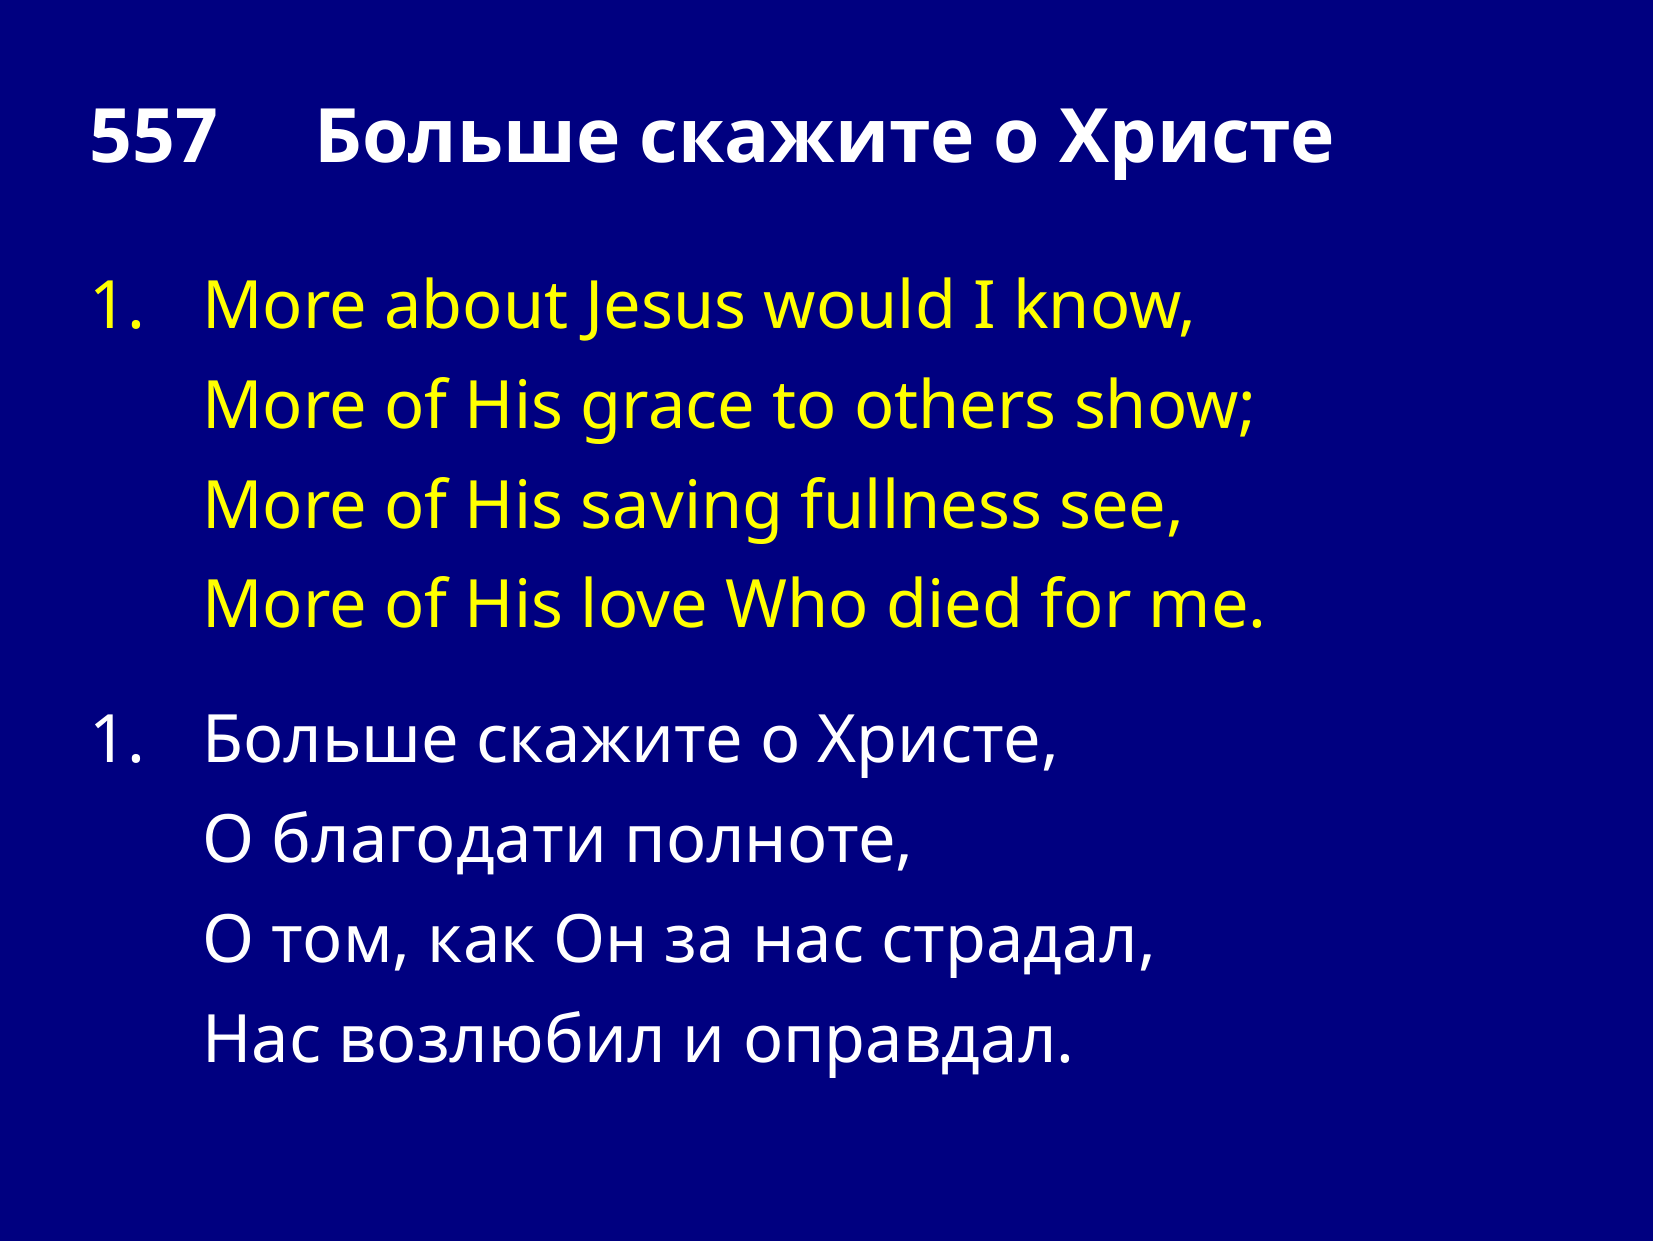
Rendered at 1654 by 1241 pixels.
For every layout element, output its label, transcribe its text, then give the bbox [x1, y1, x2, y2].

text_box 557 Больше скажите о Христе [75, 75, 1576, 188]
text_box 1. Больше скажите о Христе, О благодати полноте, О том, как Он за нас страдал, Нас возлюбил и оправдал. [75, 675, 1576, 1163]
text_box 1. More about Jesus would I know, More of His grace to others show; More of His saving fullness see, More of His love Who died for me. [75, 188, 1576, 638]
